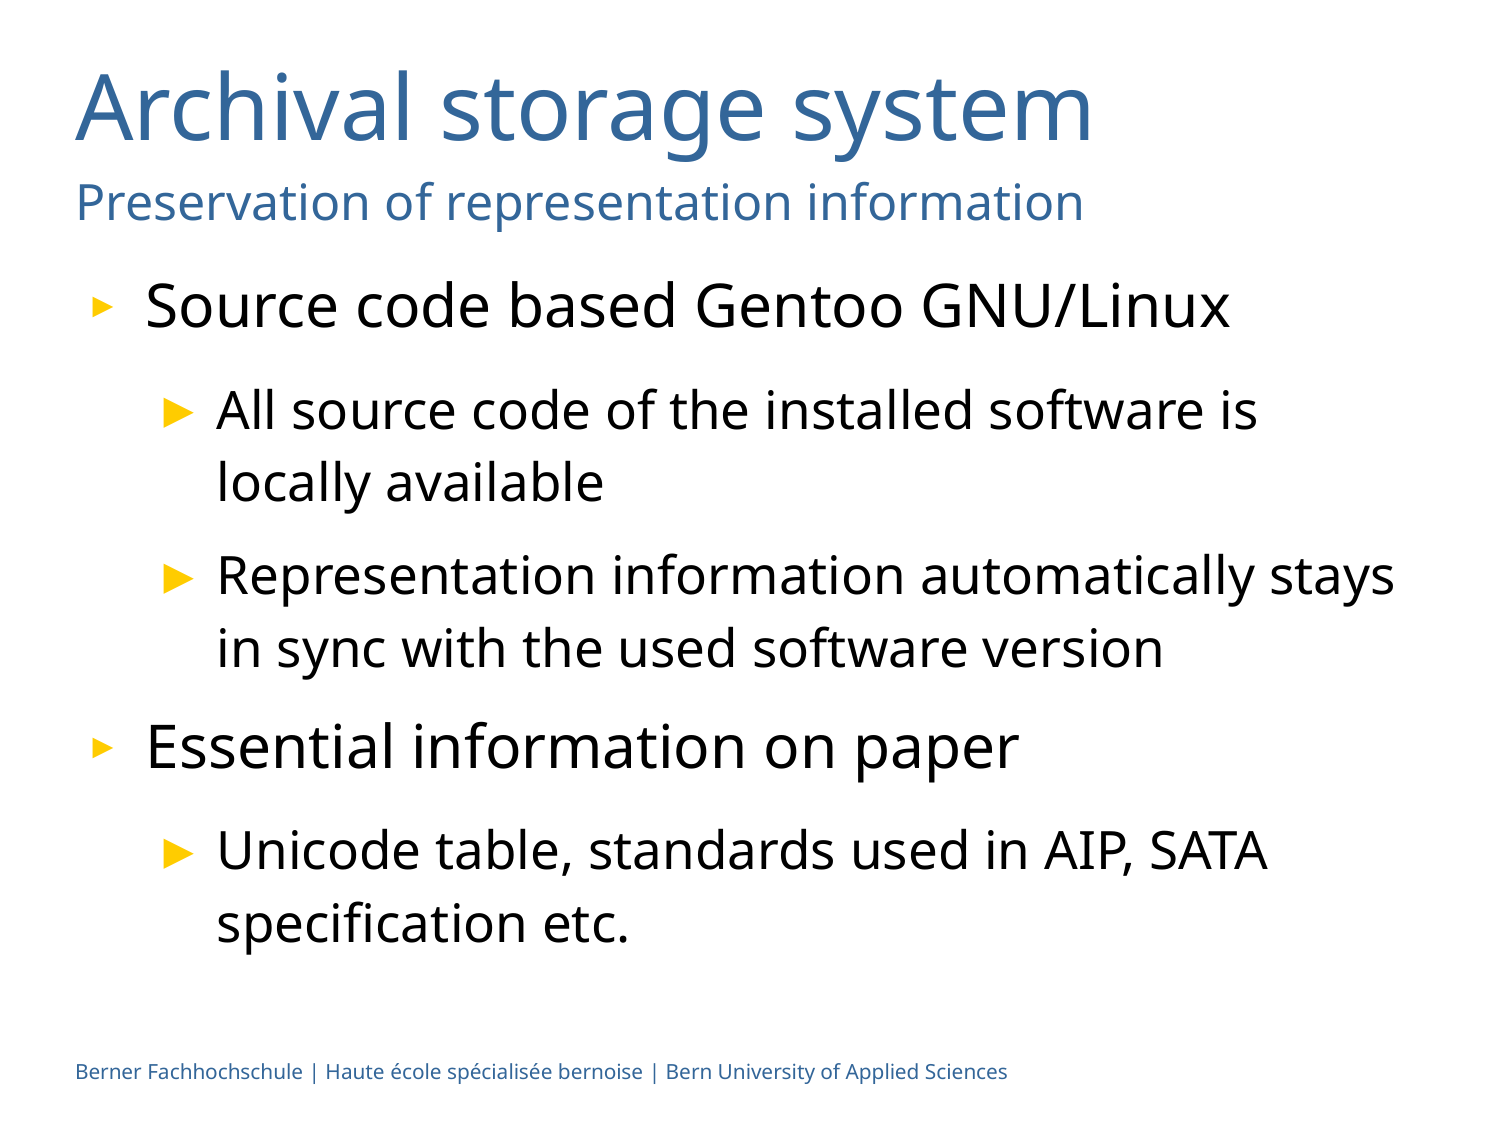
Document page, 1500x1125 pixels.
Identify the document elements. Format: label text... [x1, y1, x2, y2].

list Source code based Gentoo GNU/Linux All source code of the installed software is locally available Representation information automatically stays in sync with the used software version Essential information on paper Unicode table, standards used in AIP, SATA specification etc. [75, 263, 1425, 1033]
title Archival storage system Preservation of representation information [75, 29, 1425, 248]
